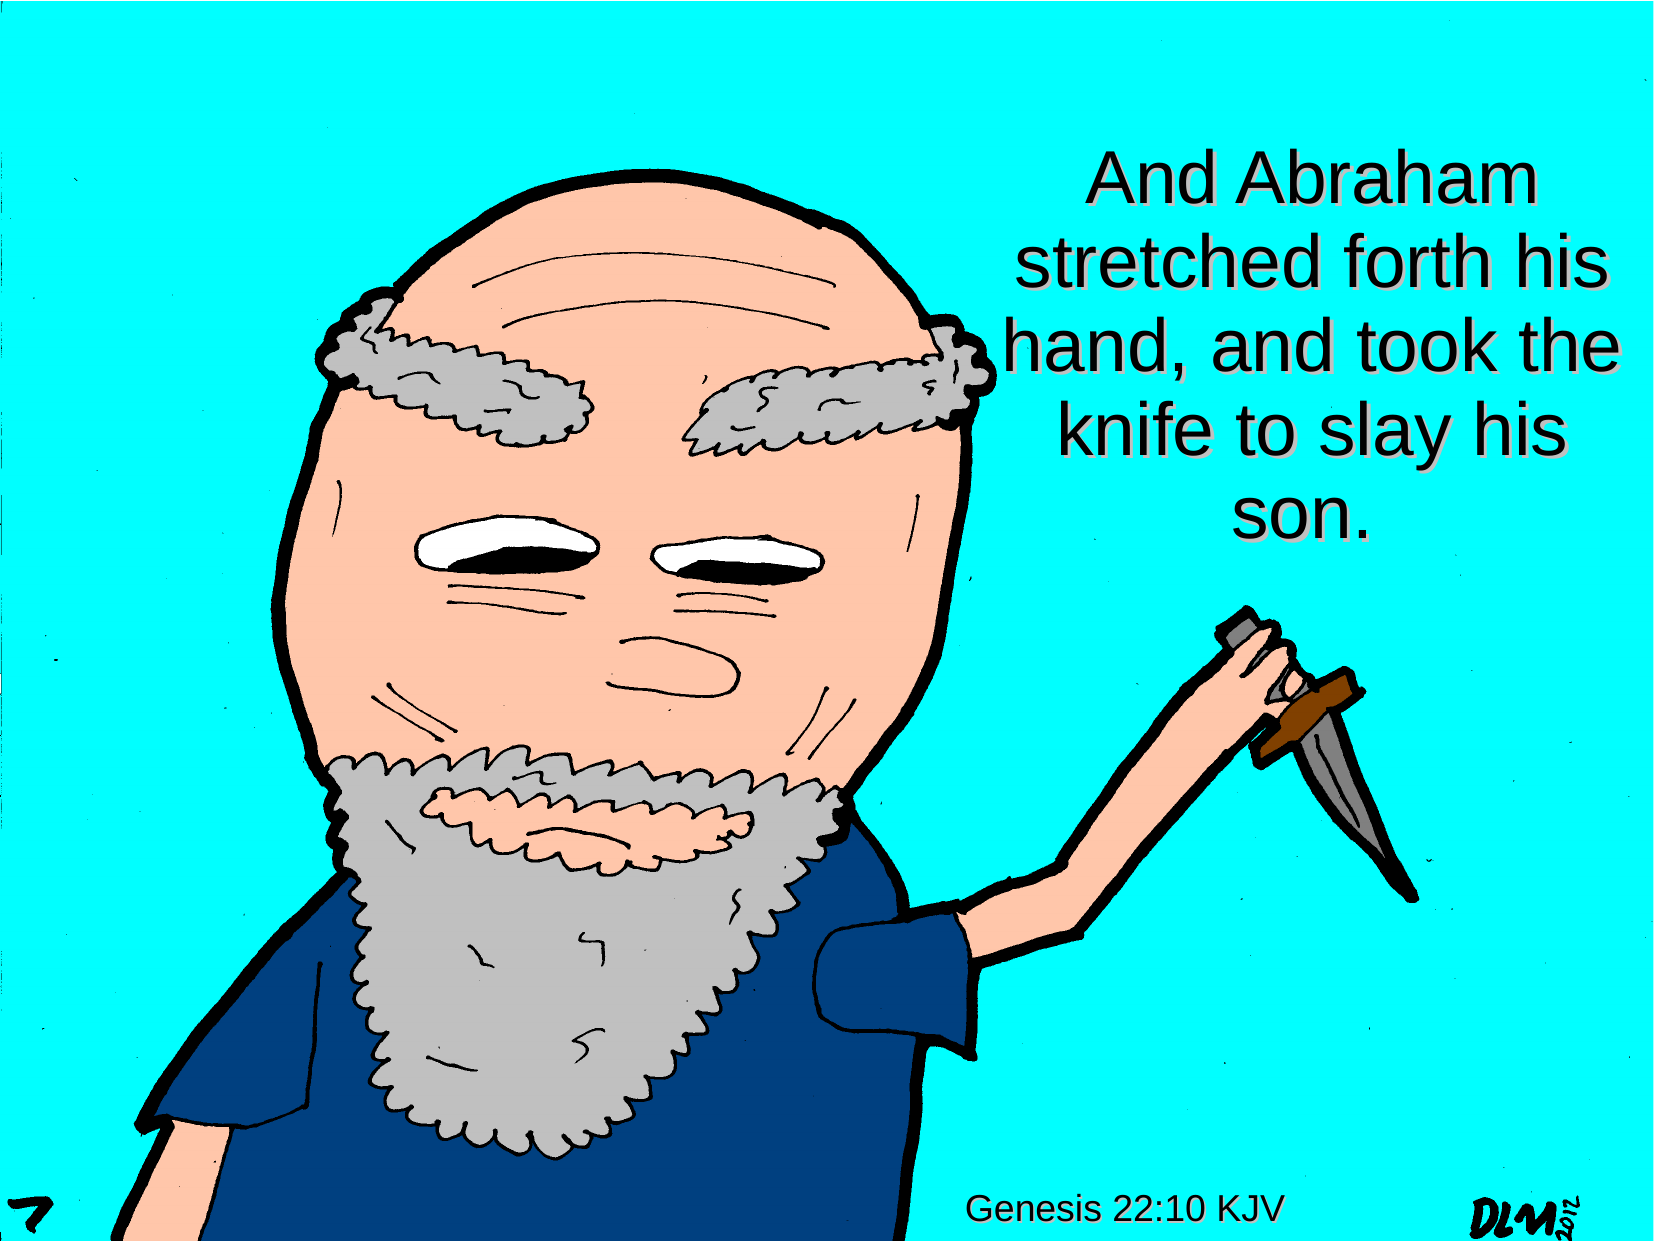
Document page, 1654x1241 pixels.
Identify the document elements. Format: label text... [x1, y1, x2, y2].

text_box And Abraham stretched forth his hand, and took the knife to slay his son. [975, 127, 1651, 563]
picture [0, 1, 1654, 1241]
text_box Genesis 22:10 KJV [600, 1180, 1651, 1238]
